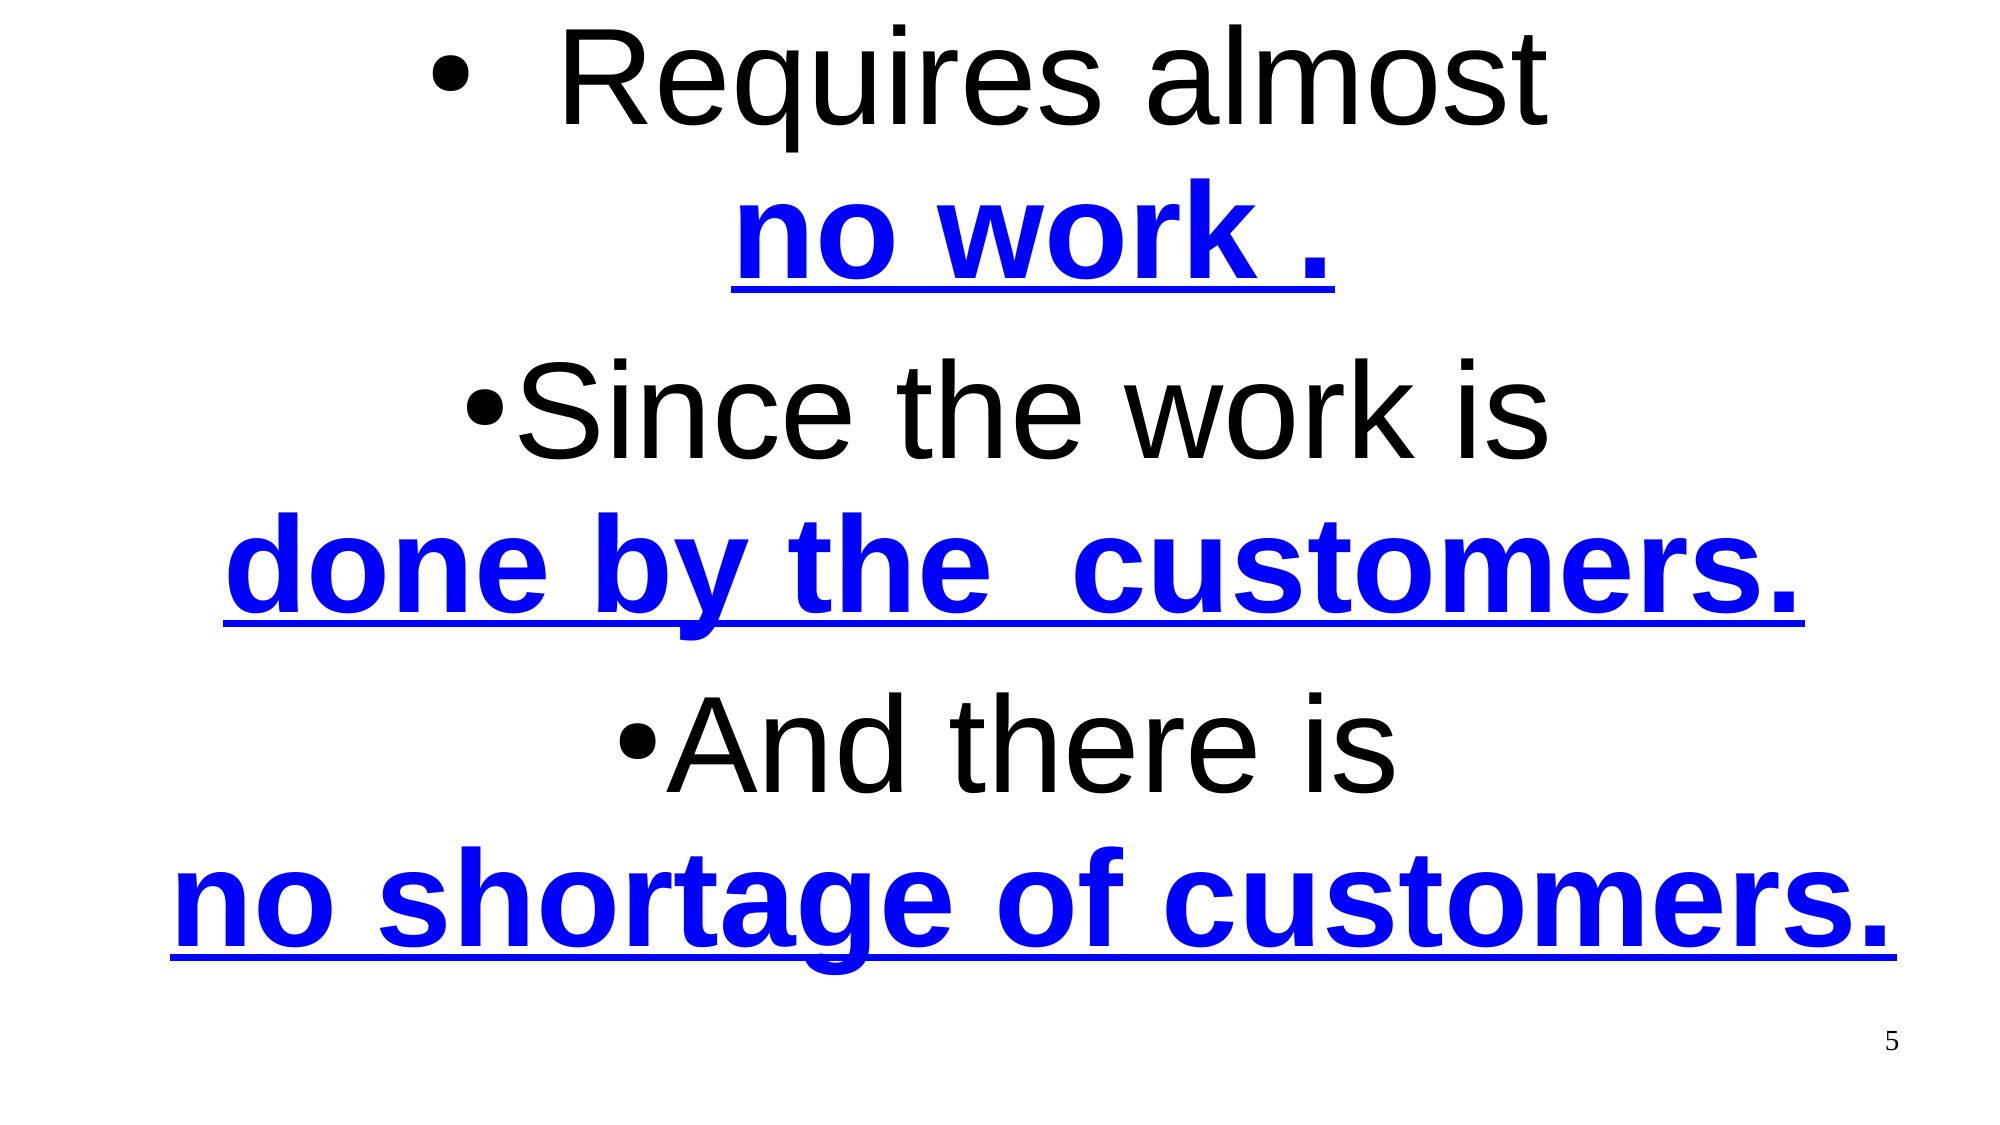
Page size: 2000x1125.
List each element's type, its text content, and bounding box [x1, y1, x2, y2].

list Requires almost no work . Since the work is done by the customers. And there is no shortage of customers. [0, 0, 1996, 1123]
